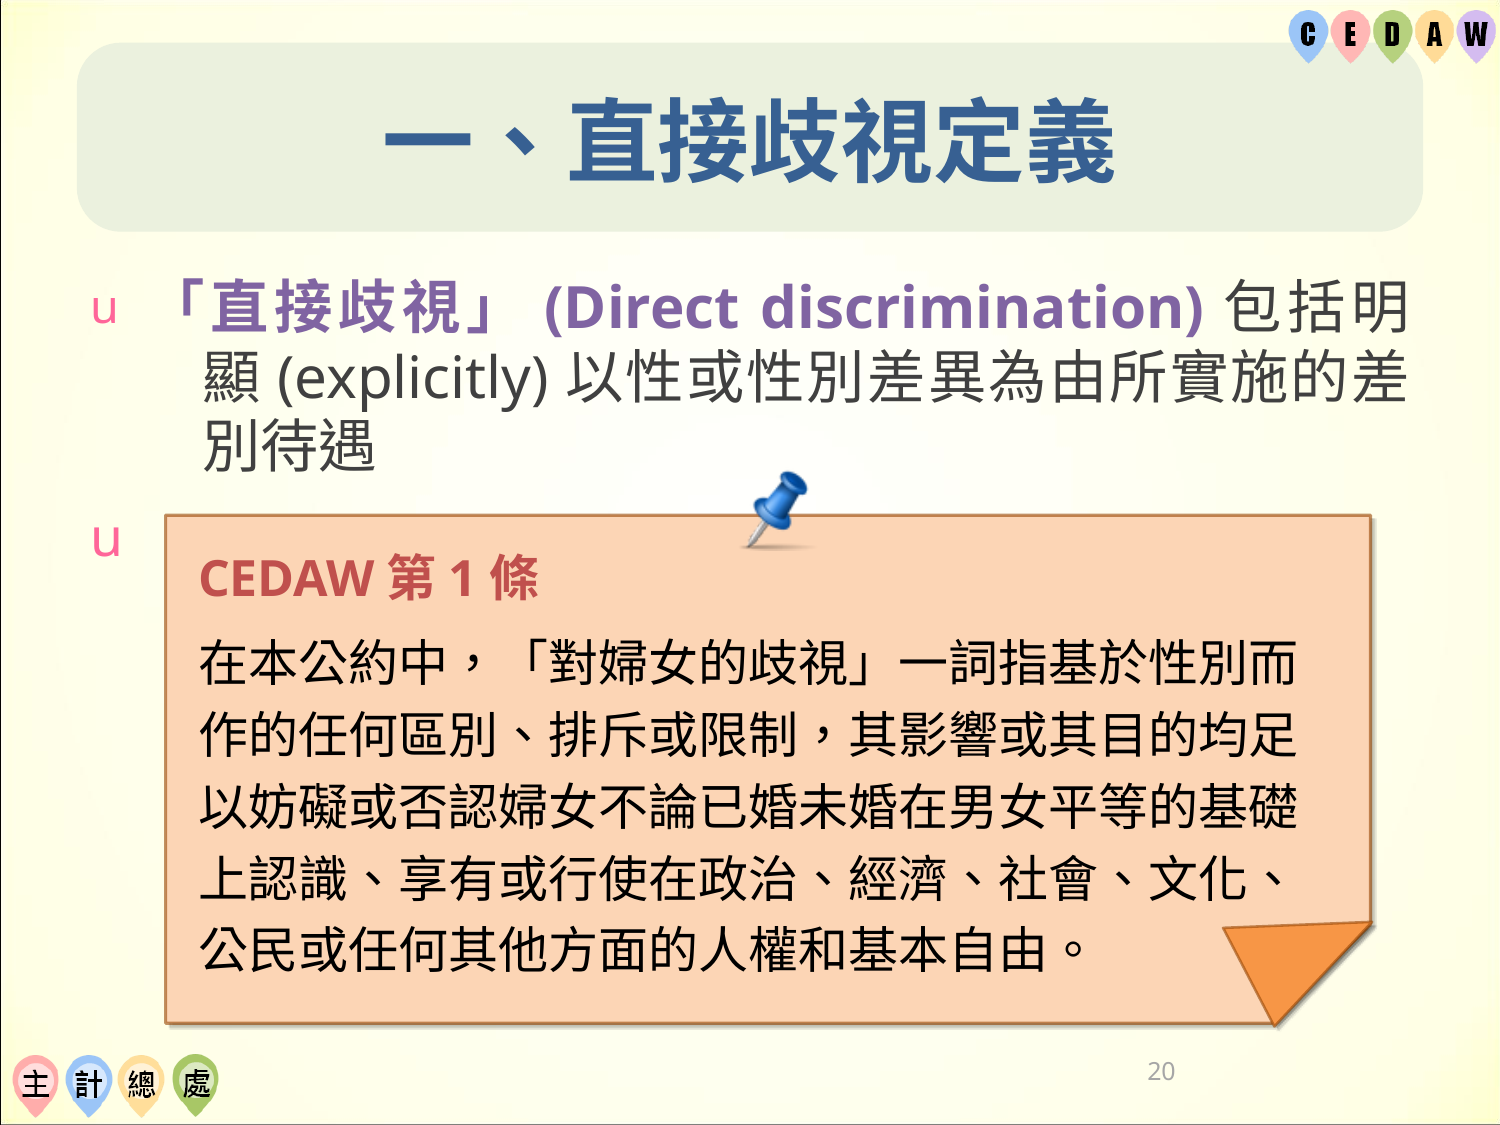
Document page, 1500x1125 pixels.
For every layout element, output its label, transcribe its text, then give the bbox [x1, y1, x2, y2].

text_box [165, 515, 738, 1024]
list 「直接歧視」(Direct discrimination)包括明顯(explicitly)以性或性別差異為由所實施的差別待遇 [75, 262, 1426, 1005]
title 一、直接歧視定義 [75, 45, 1426, 233]
text_box CEDAW第1條 在本公約中，「對婦女的歧視」一詞指基於性別而作的任何區別、排斥或限制，其影響或其目的均足以妨礙或否認婦女不論已婚未婚在男女平等的基礎上認識、享有或行使在政治、經濟、社會、文化、公民或任何其他方面的人權和基本自由。 [183, 527, 1353, 1037]
text_box [1132, 1042, 1483, 1103]
text_box [821, 515, 1373, 943]
picture [738, 467, 821, 551]
